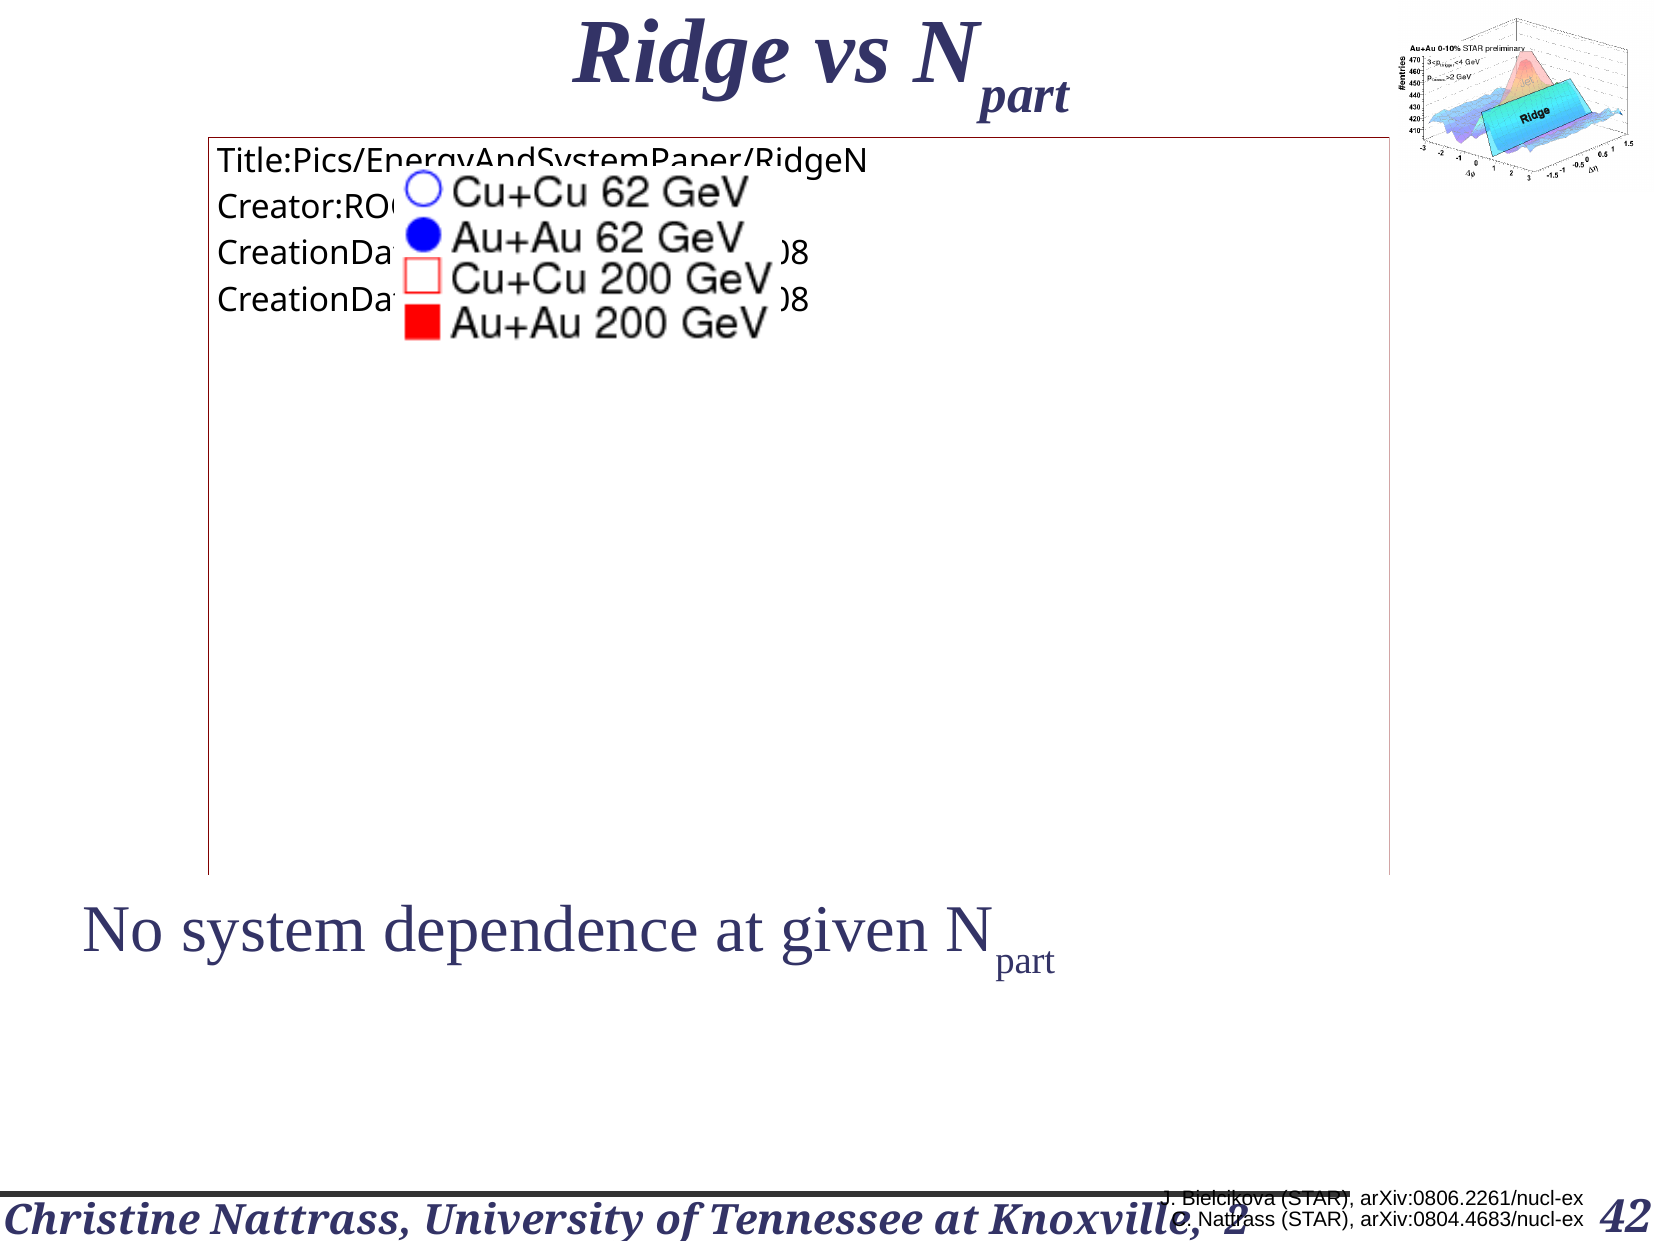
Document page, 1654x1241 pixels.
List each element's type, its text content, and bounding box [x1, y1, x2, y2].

picture [1398, 0, 1654, 192]
text_box J. Bielcikova (STAR), arXiv:0806.2261/nucl-ex C. Nattrass (STAR), arXiv:0804.4683/nucl-ex [1083, 1180, 1599, 1241]
picture [206, 135, 1390, 875]
title Ridge vs Npart [76, 0, 1398, 125]
list No system dependence at given Npart [82, 891, 1571, 1192]
